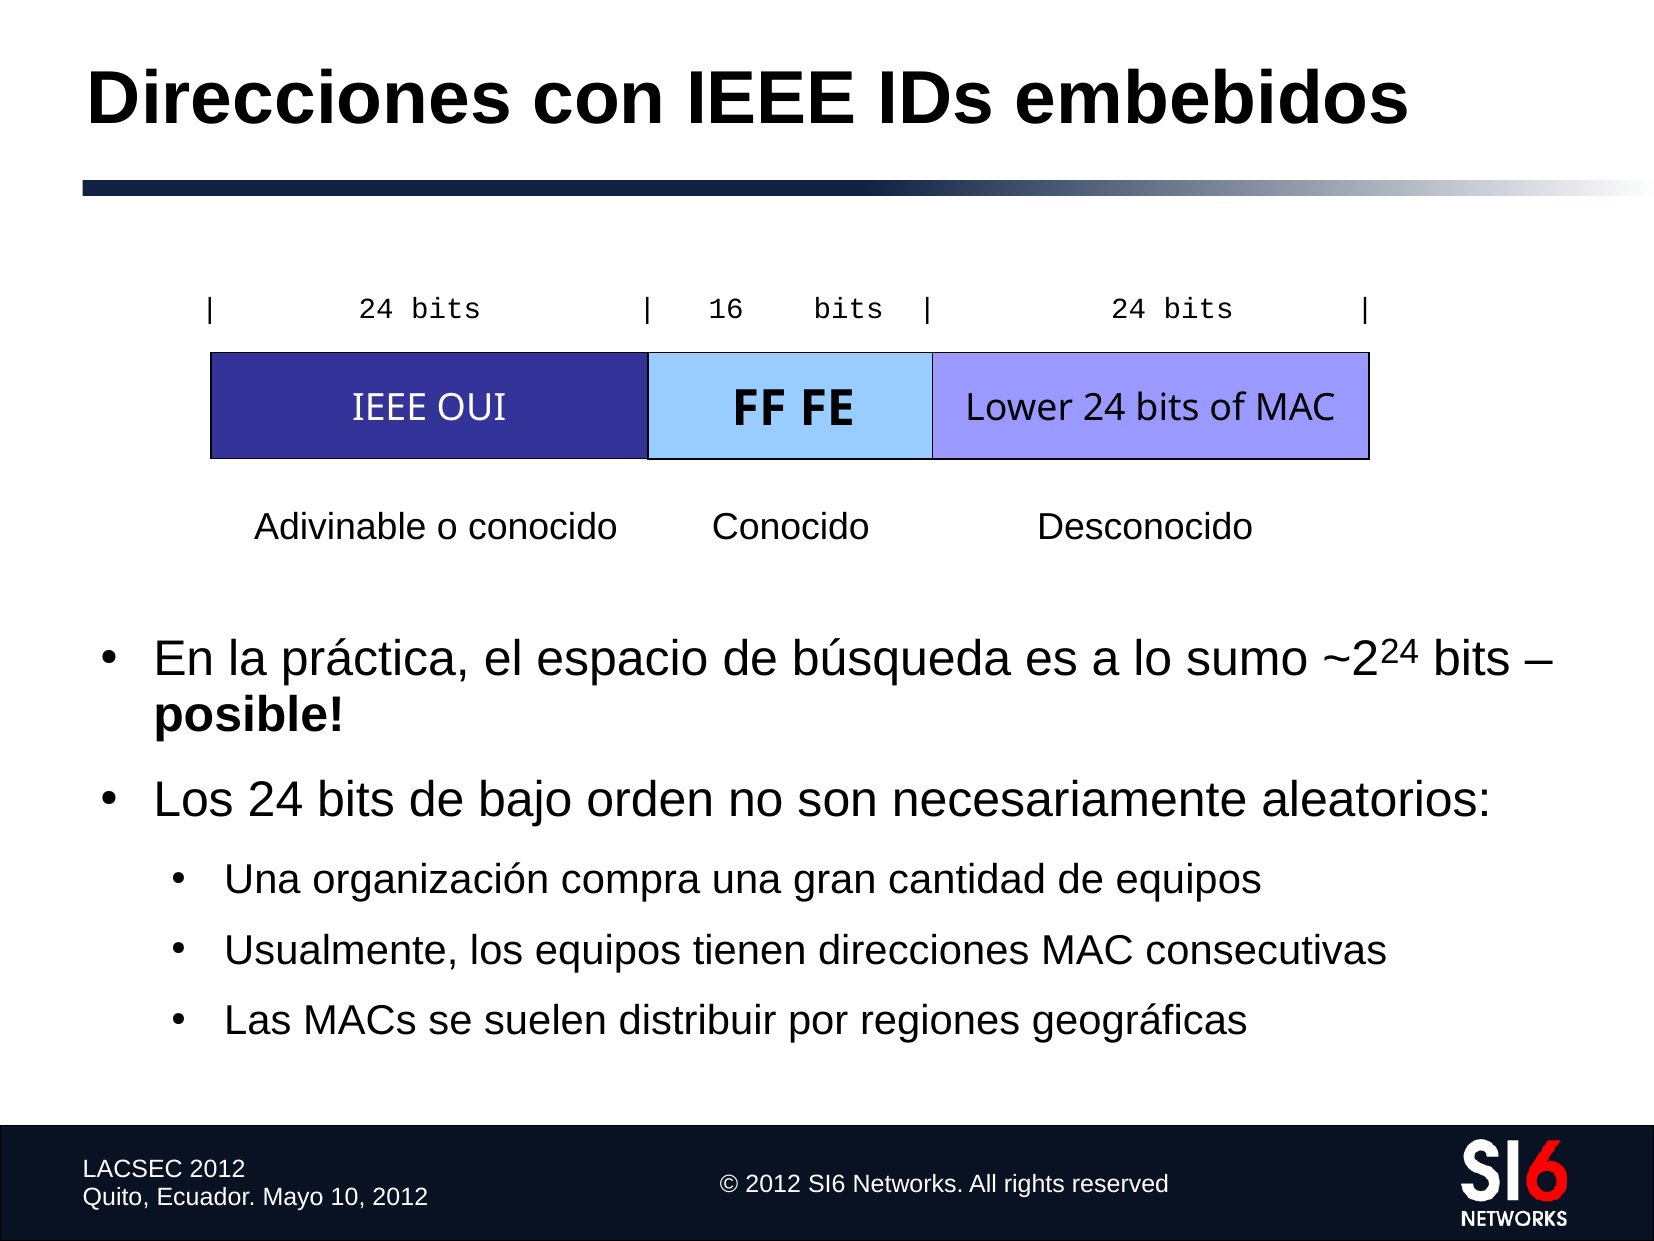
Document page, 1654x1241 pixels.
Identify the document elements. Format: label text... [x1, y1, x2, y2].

text_box Adivinable o conocido Conocido Desconocido [239, 498, 1350, 556]
text_box IEEE OUI [210, 352, 647, 459]
text_box | 24 bits | 16 bits | 24 bits | [168, 281, 1411, 333]
picture [1461, 1139, 1567, 1226]
text_box FF FE [647, 352, 932, 459]
title Direcciones con IEEE IDs embebidos [86, 30, 1576, 166]
list En la práctica, el espacio de búsqueda es a lo sumo ~224 bits – posible! Los 24 bits de bajo orden no son necesariamente aleatorios: Una organización compra una gran cantidad de equipos Usualmente, los equipos tienen direcciones MAC consecutivas Las MACs se suelen distribuir por regiones geográficas [82, 630, 1571, 1111]
text_box Lower 24 bits of MAC [932, 352, 1369, 459]
